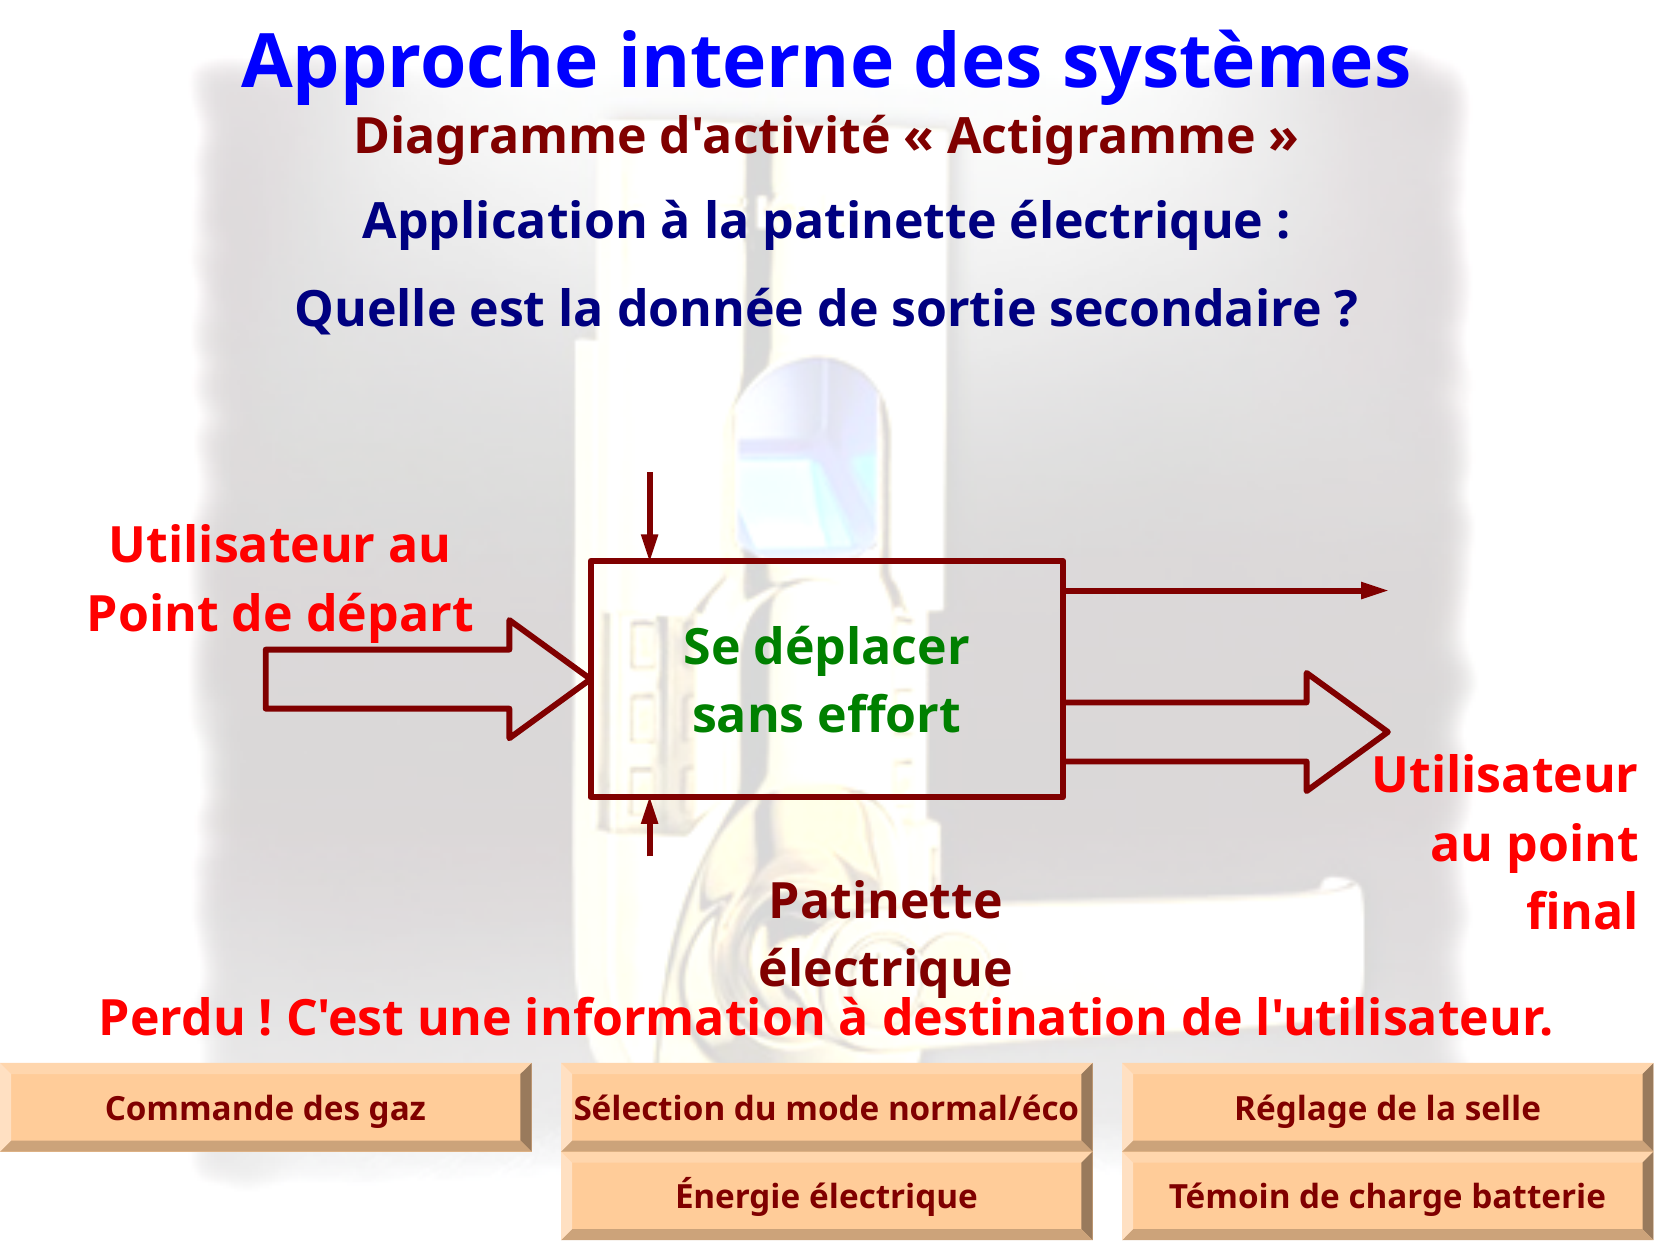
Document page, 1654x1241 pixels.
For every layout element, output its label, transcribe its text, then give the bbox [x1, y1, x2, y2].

text_box Réglage de la selle [1134, 1075, 1642, 1140]
text_box Utilisateur au Point de départ [269, 628, 552, 656]
text_box Utilisateur au point final [1299, 732, 1381, 784]
text_box Utilisateur au Point de départ [0, 502, 562, 656]
text_box Utilisateur au point final [1299, 732, 1654, 886]
text_box Sélection du mode normal/éco [573, 1075, 1081, 1140]
text_box Commande des gaz [12, 1075, 520, 1140]
text_box Quelle est la donnée de sortie secondaire ? [0, 265, 1654, 351]
text_box Énergie électrique [573, 1163, 1081, 1229]
text_box Témoin de charge batterie [1134, 1163, 1642, 1229]
text_box Diagramme d'activité « Actigramme » [0, 92, 1654, 178]
text_box Perdu ! C'est une information à destination de l'utilisateur. [0, 974, 1654, 1059]
text_box Application à la patinette électrique : [0, 178, 1654, 262]
text_box Se déplacer sans effort [590, 561, 1063, 798]
text_box Patinette électrique [620, 854, 1152, 946]
